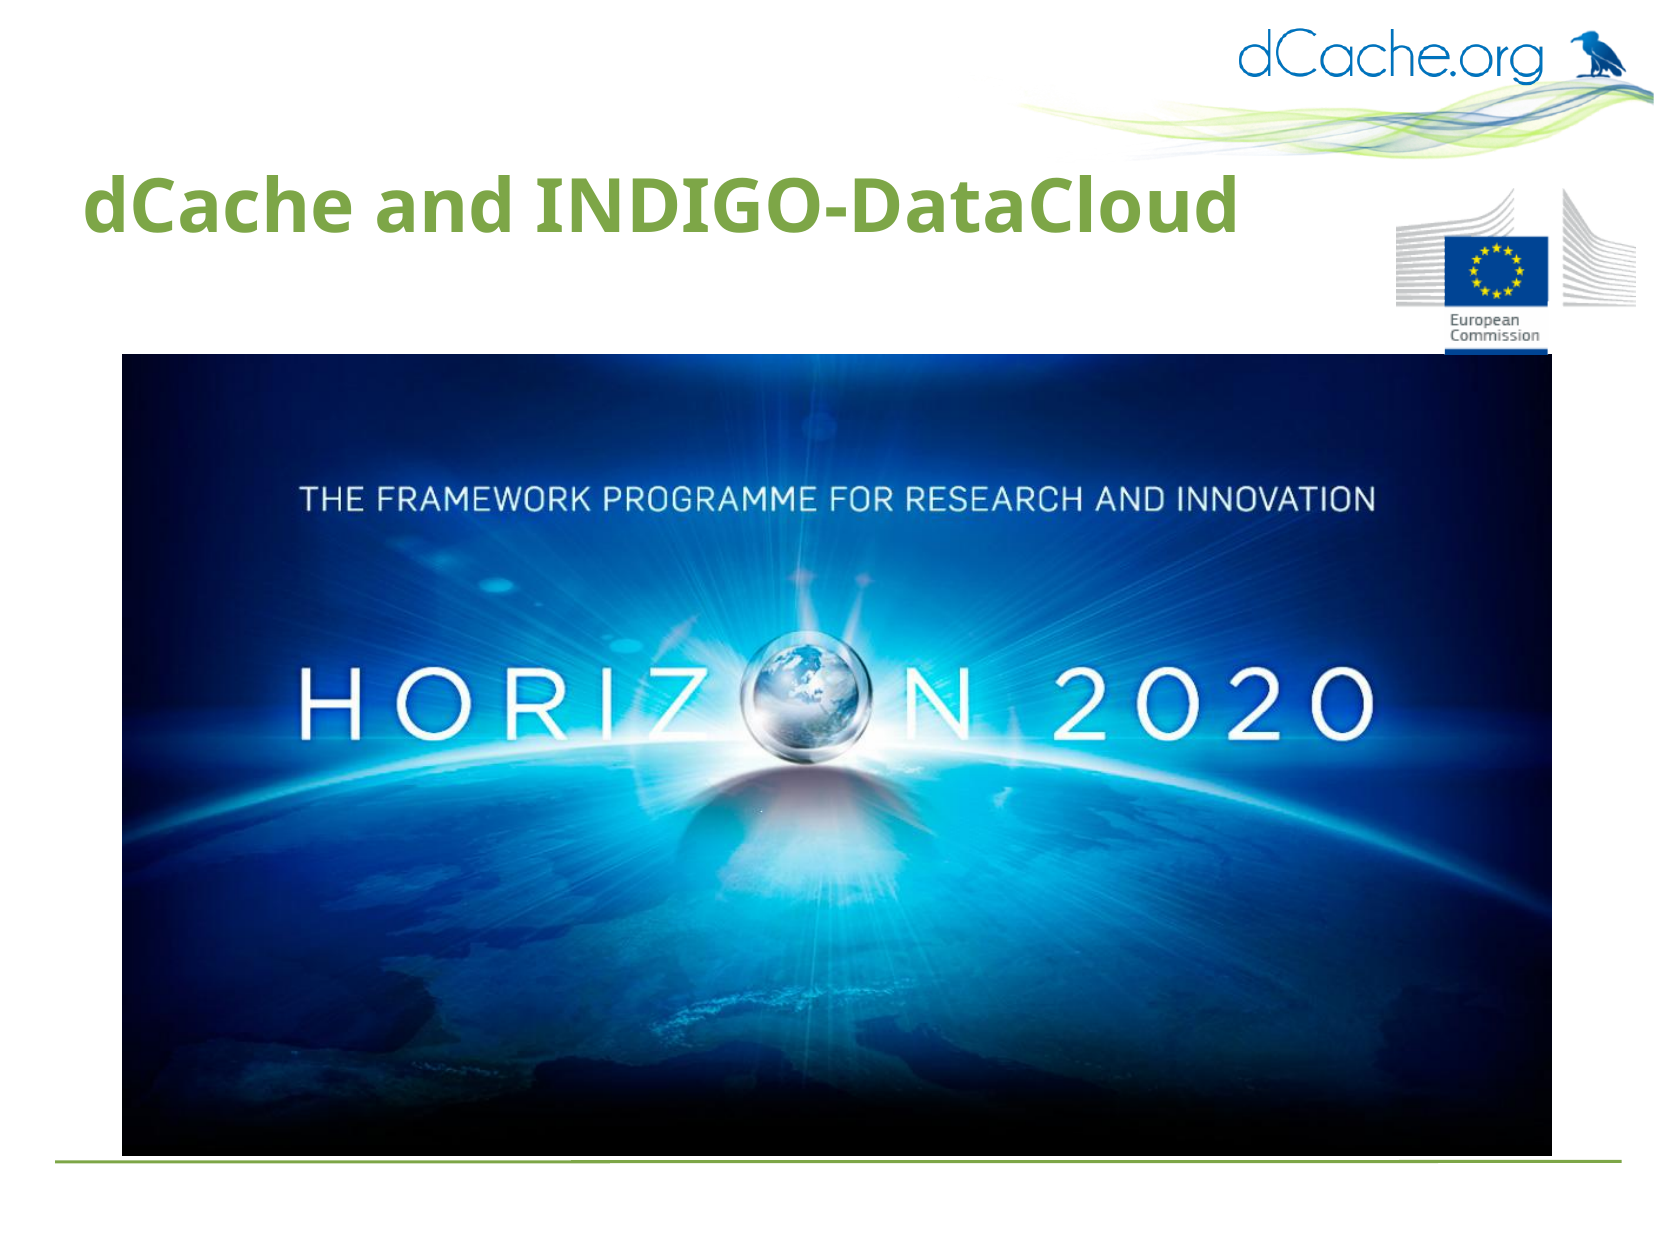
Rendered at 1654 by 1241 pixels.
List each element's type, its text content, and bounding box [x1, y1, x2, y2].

picture [956, 16, 1654, 169]
picture [122, 188, 1636, 1156]
title dCache and INDIGO-DataCloud [82, 155, 1605, 252]
